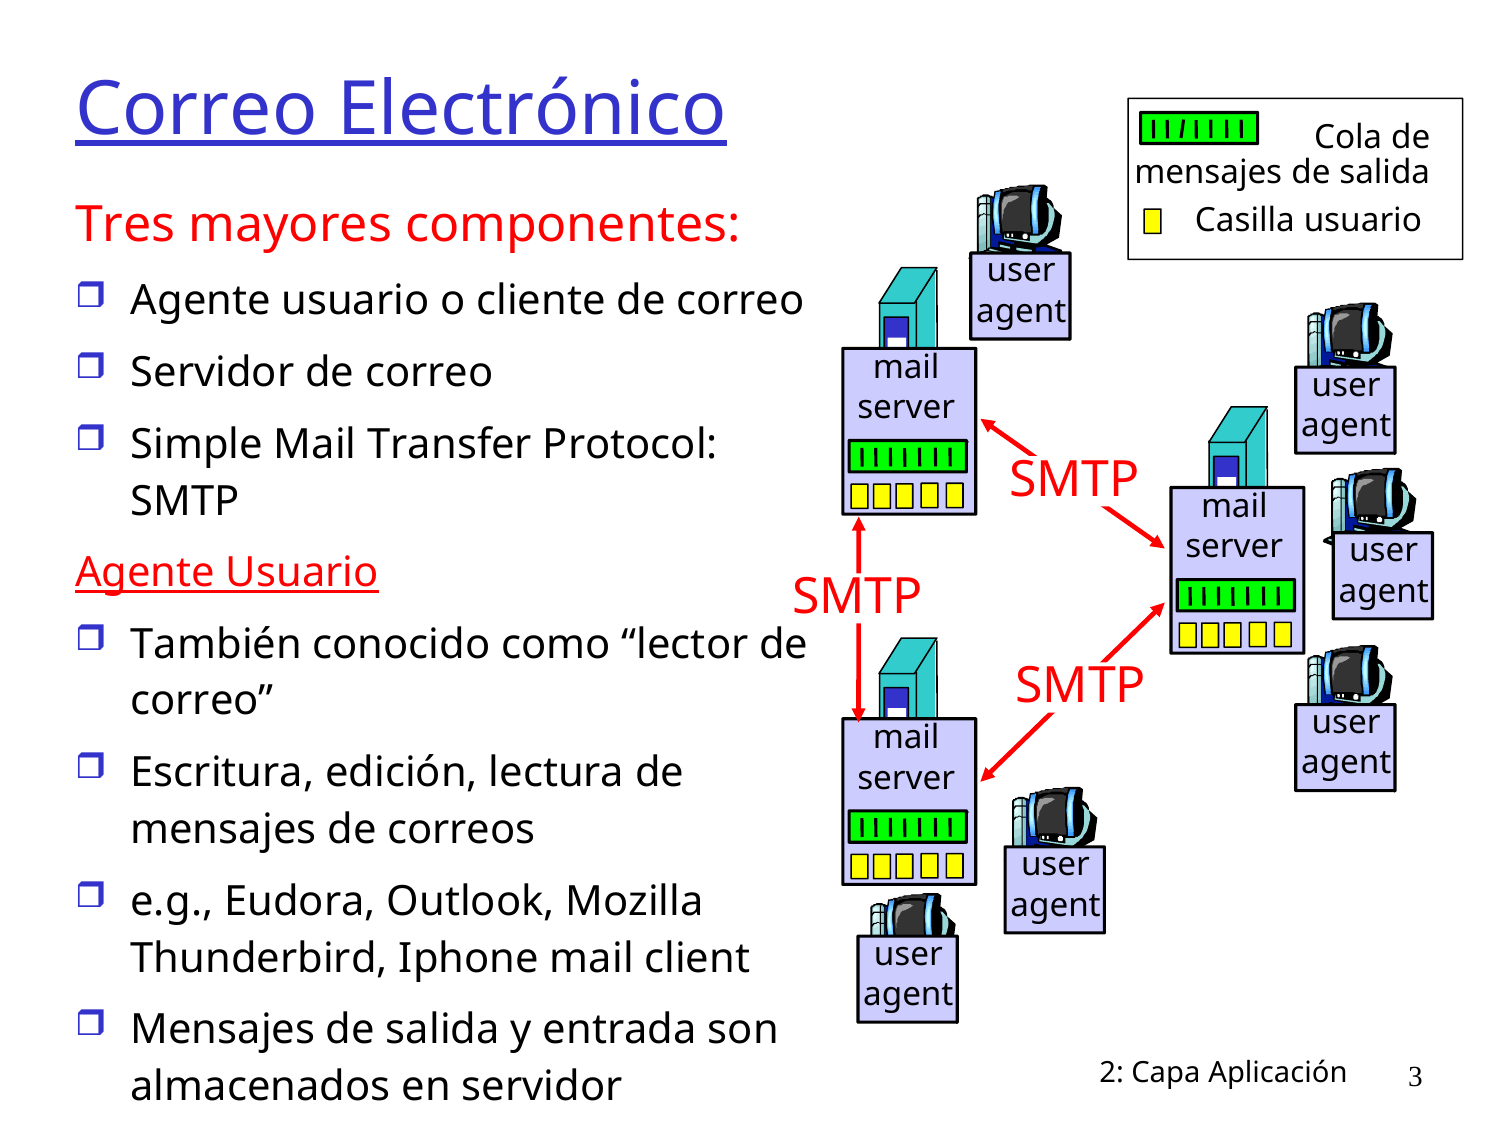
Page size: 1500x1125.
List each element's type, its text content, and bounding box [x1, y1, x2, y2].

text_box mail server [1170, 480, 1299, 573]
text_box [842, 348, 976, 515]
text_box user agent [1286, 359, 1407, 452]
text_box SMTP [826, 562, 938, 632]
text_box [1170, 487, 1304, 654]
text_box user agent [995, 839, 1116, 931]
text_box user agent [961, 245, 1082, 337]
text_box SMTP [994, 445, 1156, 515]
text_box [879, 638, 937, 712]
text_box [1307, 302, 1393, 359]
text_box [879, 267, 937, 341]
text_box [1012, 786, 1098, 839]
text_box user agent [1286, 697, 1407, 789]
text_box [1331, 467, 1417, 525]
text_box mail server [842, 712, 971, 804]
text_box [870, 893, 956, 928]
list Tres mayores componentes: Agente usuario o cliente de correo Servidor de correo Simple Mail Transfer Protocol: SMTP Agente Usuario También conocido como “lector de correo” Escritura, edición, lectura de mensajes de correos e.g., Eudora, Outlook, Mozilla Thunderbird, Iphone mail client Mensajes de salida y entrada son almacenados en servidor [75, 187, 826, 1125]
text_box Cola de mensajes de salida [1119, 111, 1446, 200]
text_box user agent [848, 928, 969, 1021]
text_box [1307, 645, 1393, 697]
title Correo Electrónico [75, 23, 1426, 188]
text_box Casilla usuario [1180, 200, 1437, 247]
text_box [976, 188, 1062, 245]
text_box SMTP [1000, 651, 1162, 721]
text_box mail server [842, 341, 971, 434]
text_box [842, 718, 976, 885]
text_box user agent [1323, 525, 1444, 617]
text_box [1208, 406, 1268, 480]
text_box [1144, 209, 1161, 234]
